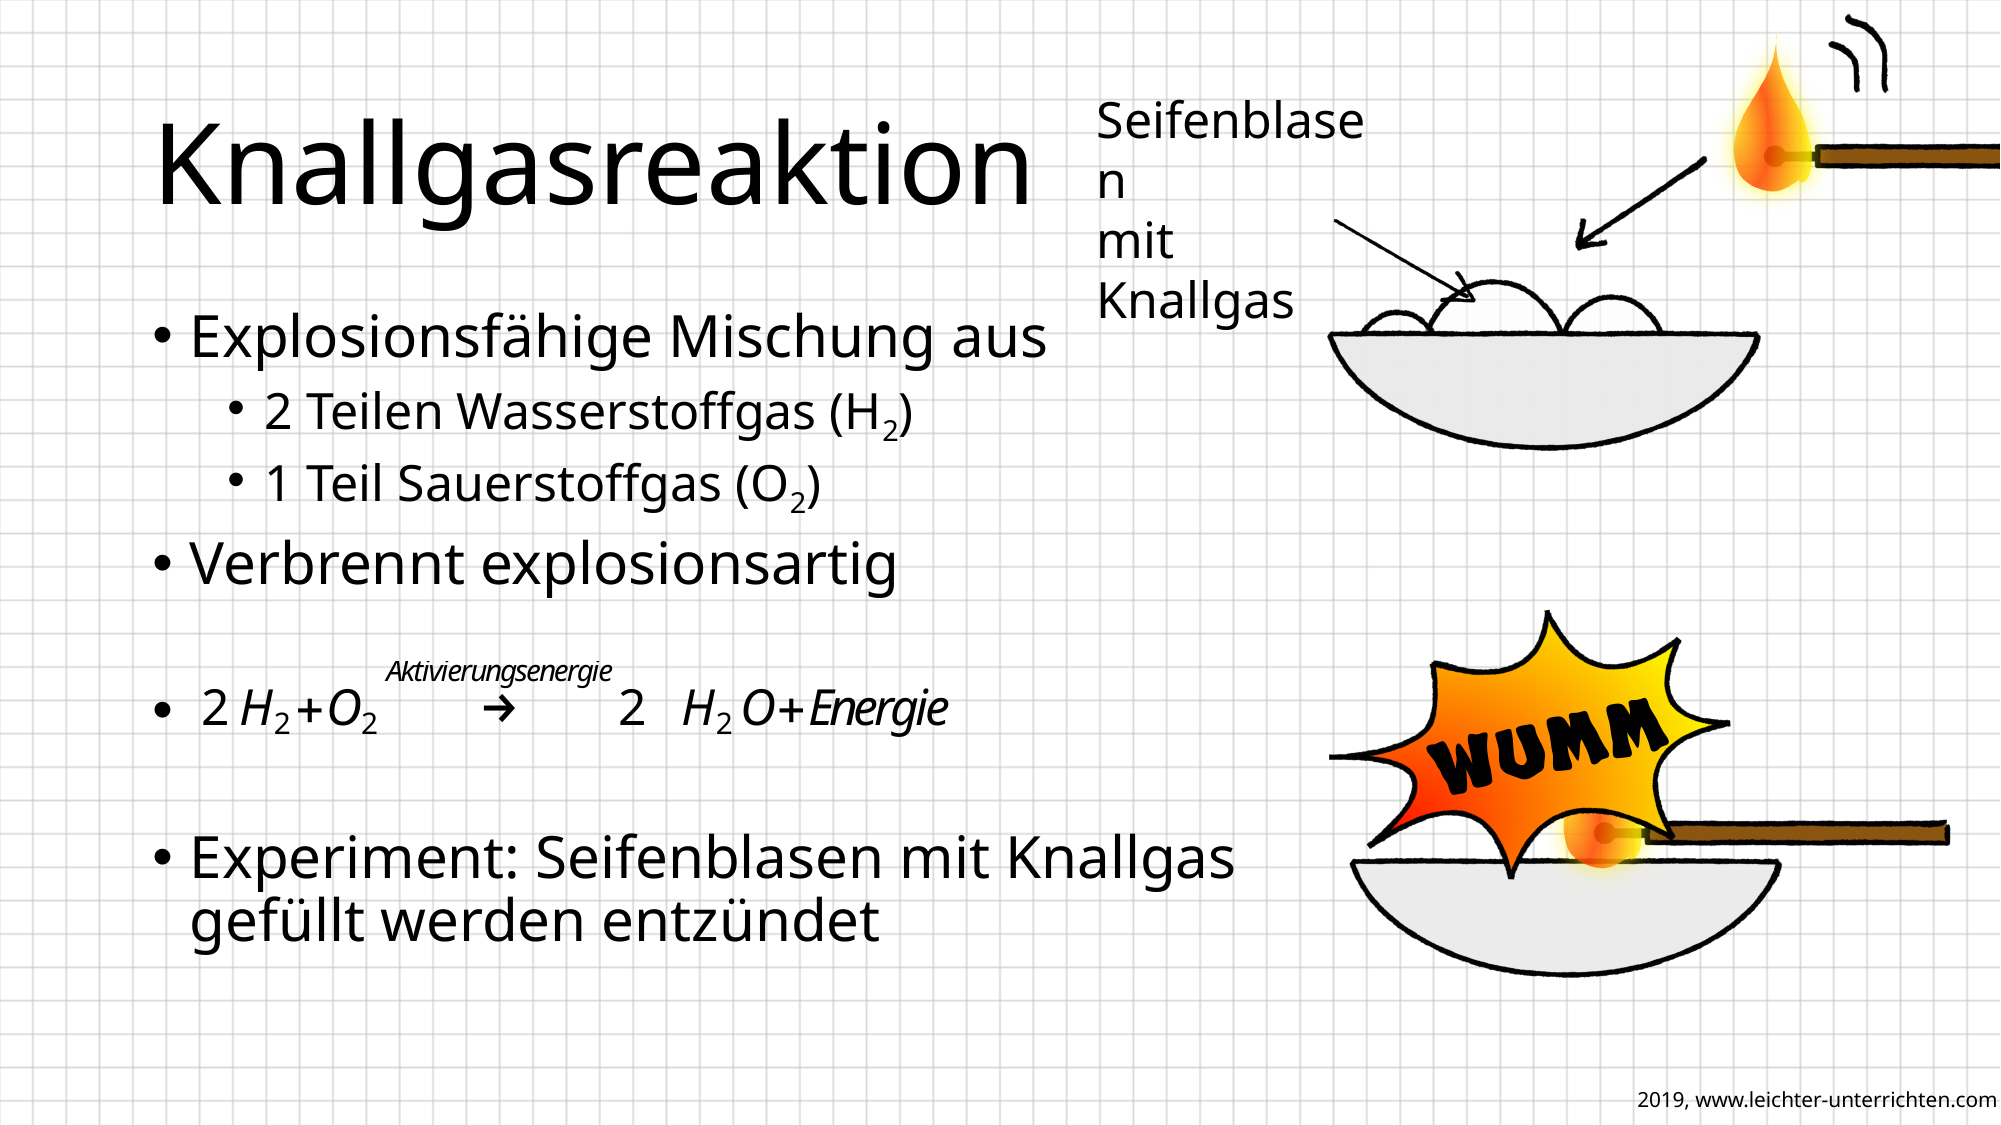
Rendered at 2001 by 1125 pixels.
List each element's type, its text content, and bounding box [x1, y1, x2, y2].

title Knallgasreaktion [137, 59, 1324, 278]
chart [195, 661, 957, 745]
picture [0, 0, 2000, 1125]
text_box Seifenblasen mit Knallgas [1082, 81, 1387, 337]
list Explosionsfähige Mischung aus 2 Teilen Wasserstoffgas (H2) 1 Teil Sauerstoffgas (O2) Verbrennt explosionsartig Experiment: Seifenblasen mit Knallgas gefüllt werden entzündet [137, 299, 1863, 1014]
